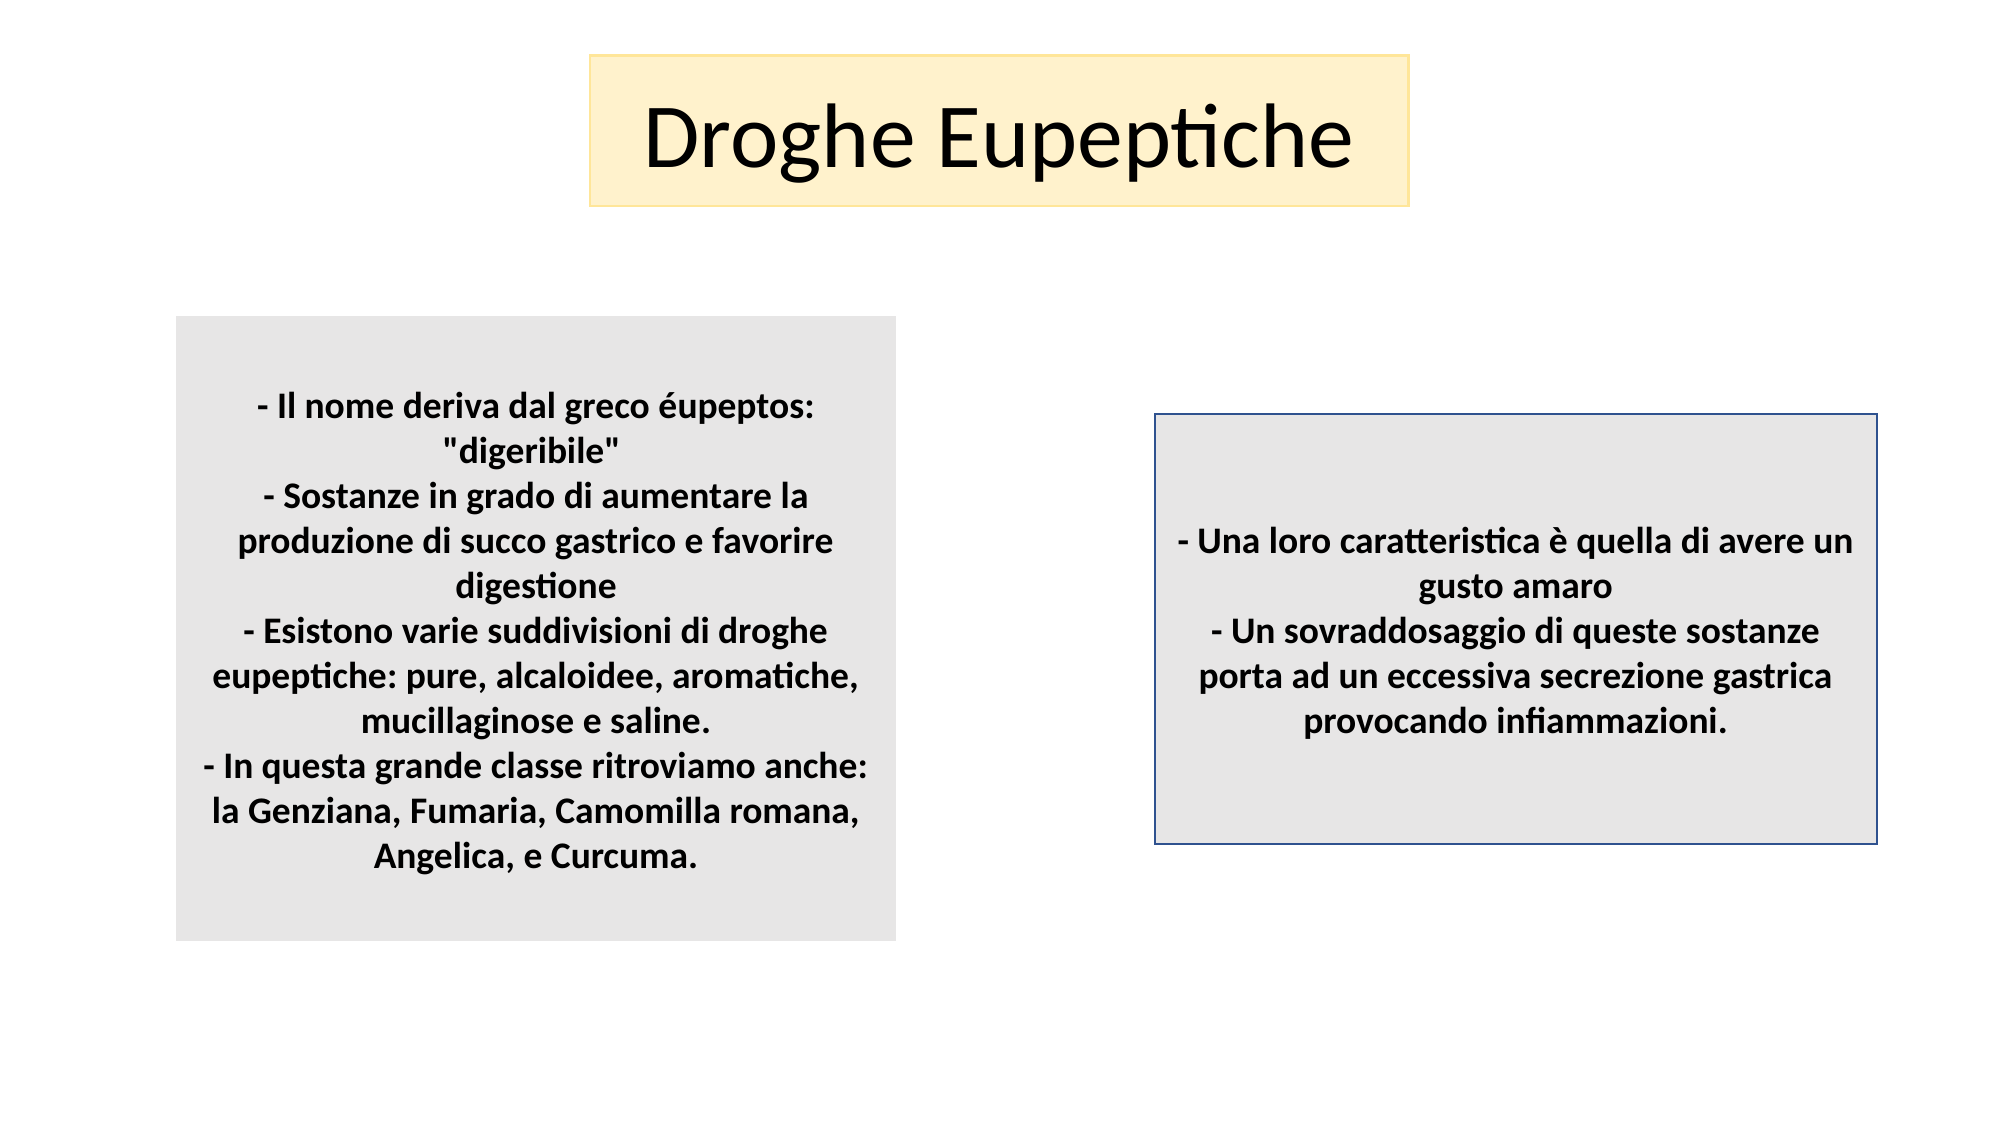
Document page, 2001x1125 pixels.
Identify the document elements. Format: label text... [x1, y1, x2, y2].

text_box Droghe Eupeptiche [590, 56, 1409, 206]
text_box - Il nome deriva dal greco éupeptos: "digeribile" - Sostanze in grado di aumentare la produzione di succo gastrico e favorire digestione - Esistono varie suddivisioni di droghe eupeptiche: pure, alcaloidee, aromatiche, mucillaginose e saline. - In questa grande classe ritroviamo anche: la Genziana, Fumaria, Camomilla romana, Angelica, e Curcuma. [175, 315, 897, 942]
text_box - Una loro caratteristica è quella di avere un gusto amaro - Un sovraddosaggio di queste sostanze porta ad un eccessiva secrezione gastrica provocando infiammazioni. [1155, 414, 1877, 844]
